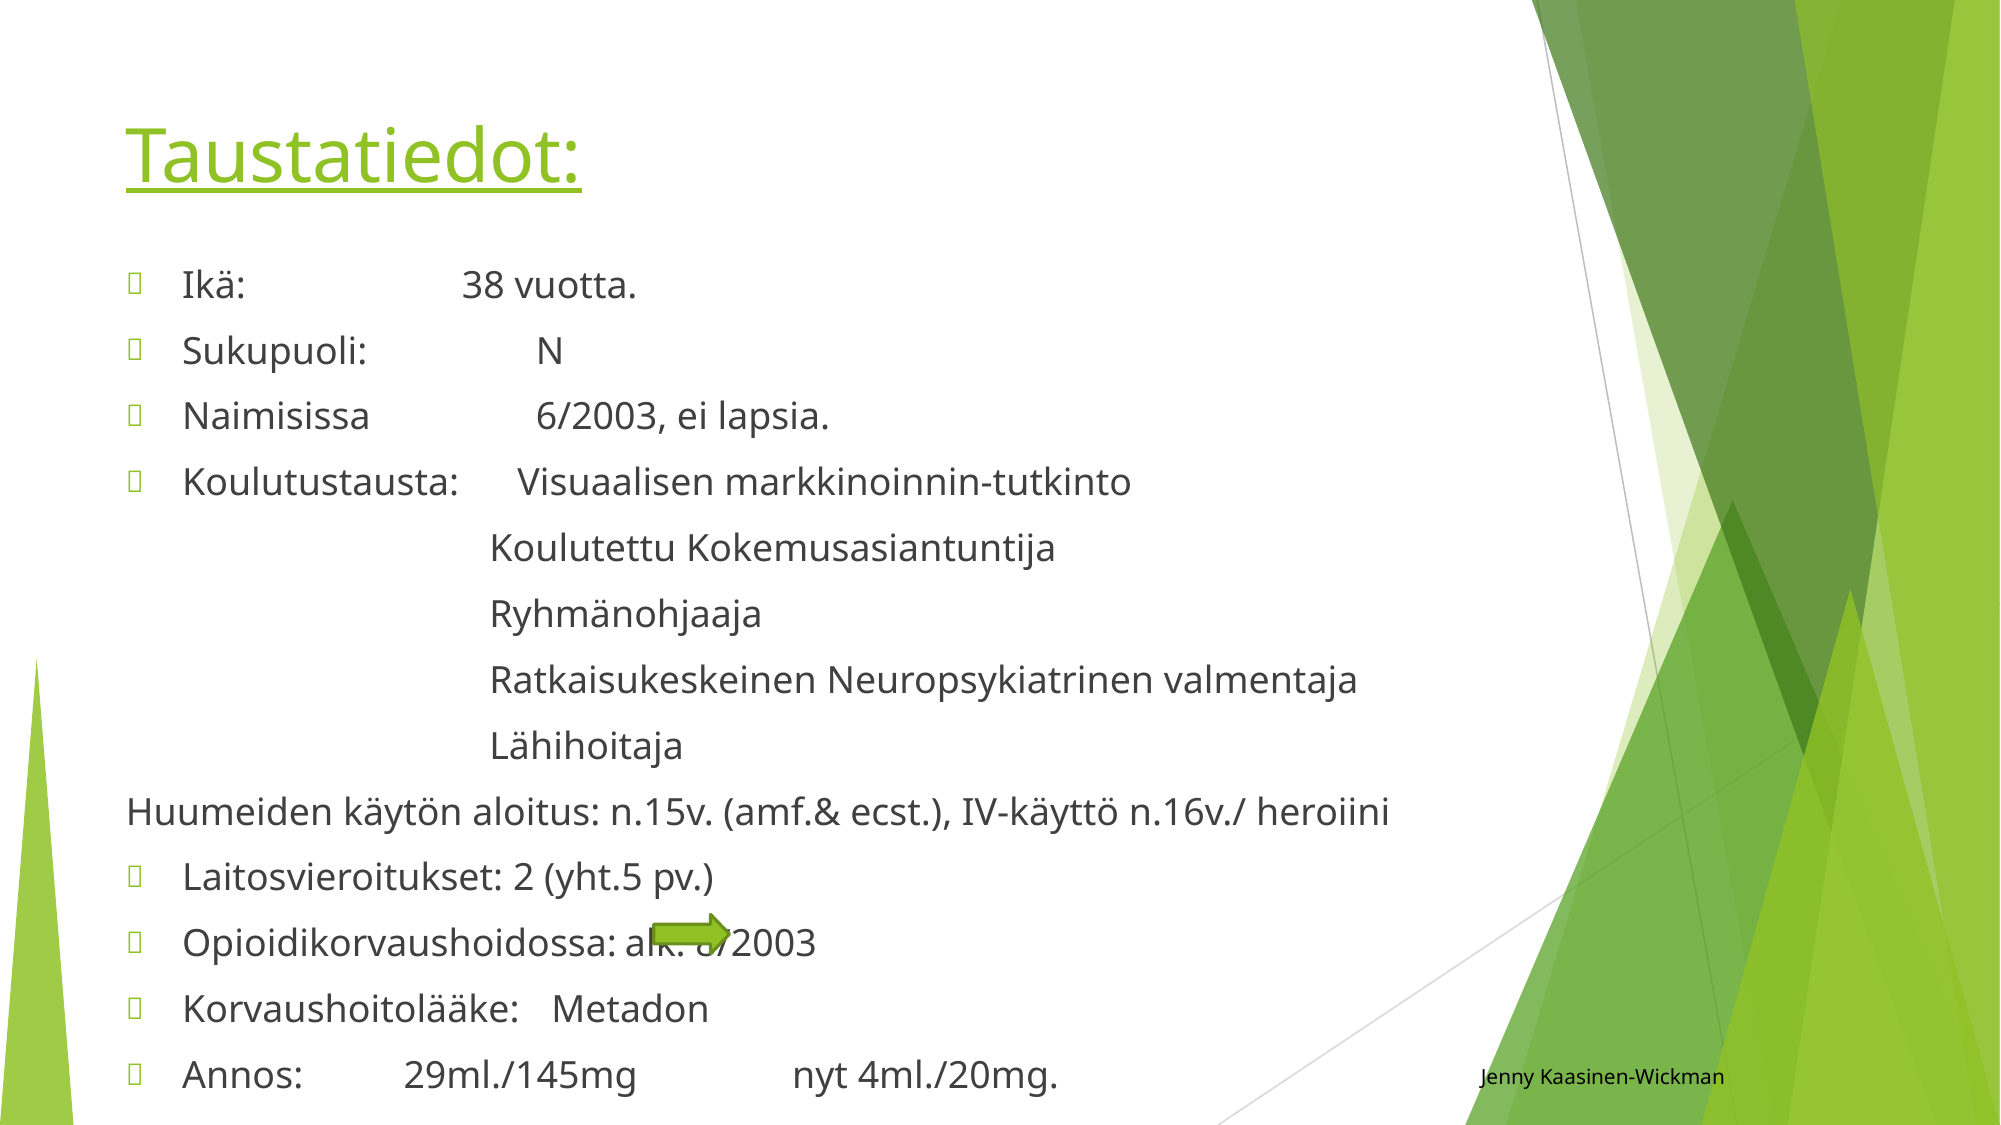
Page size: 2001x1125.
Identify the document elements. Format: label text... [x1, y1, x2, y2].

text_box [653, 914, 730, 954]
title Taustatiedot: [111, 99, 1522, 232]
text_box Jenny Kaasinen-Wickman [1466, 1055, 1740, 1096]
list Ikä: 38 vuotta. Sukupuoli: N Naimisissa 6/2003, ei lapsia. Koulutustausta: Visuaalisen markkinoinnin-tutkinto Koulutettu Kokemusasiantuntija Ryhmänohjaaja Ratkaisukeskeinen Neuropsykiatrinen valmentaja Lähihoitaja Huumeiden käytön aloitus: n.15v. (amf.& ecst.), IV-käyttö n.16v./ heroiini Laitosvieroitukset: 2 (yht.5 pv.) Opioidikorvaushoidossa: alk. 8/2003 Korvaushoitolääke: Metadon Annos: 29ml./145mg nyt 4ml./20mg. Tukilääkitys: Opamox 15mg x2/vk. [111, 253, 1522, 1056]
